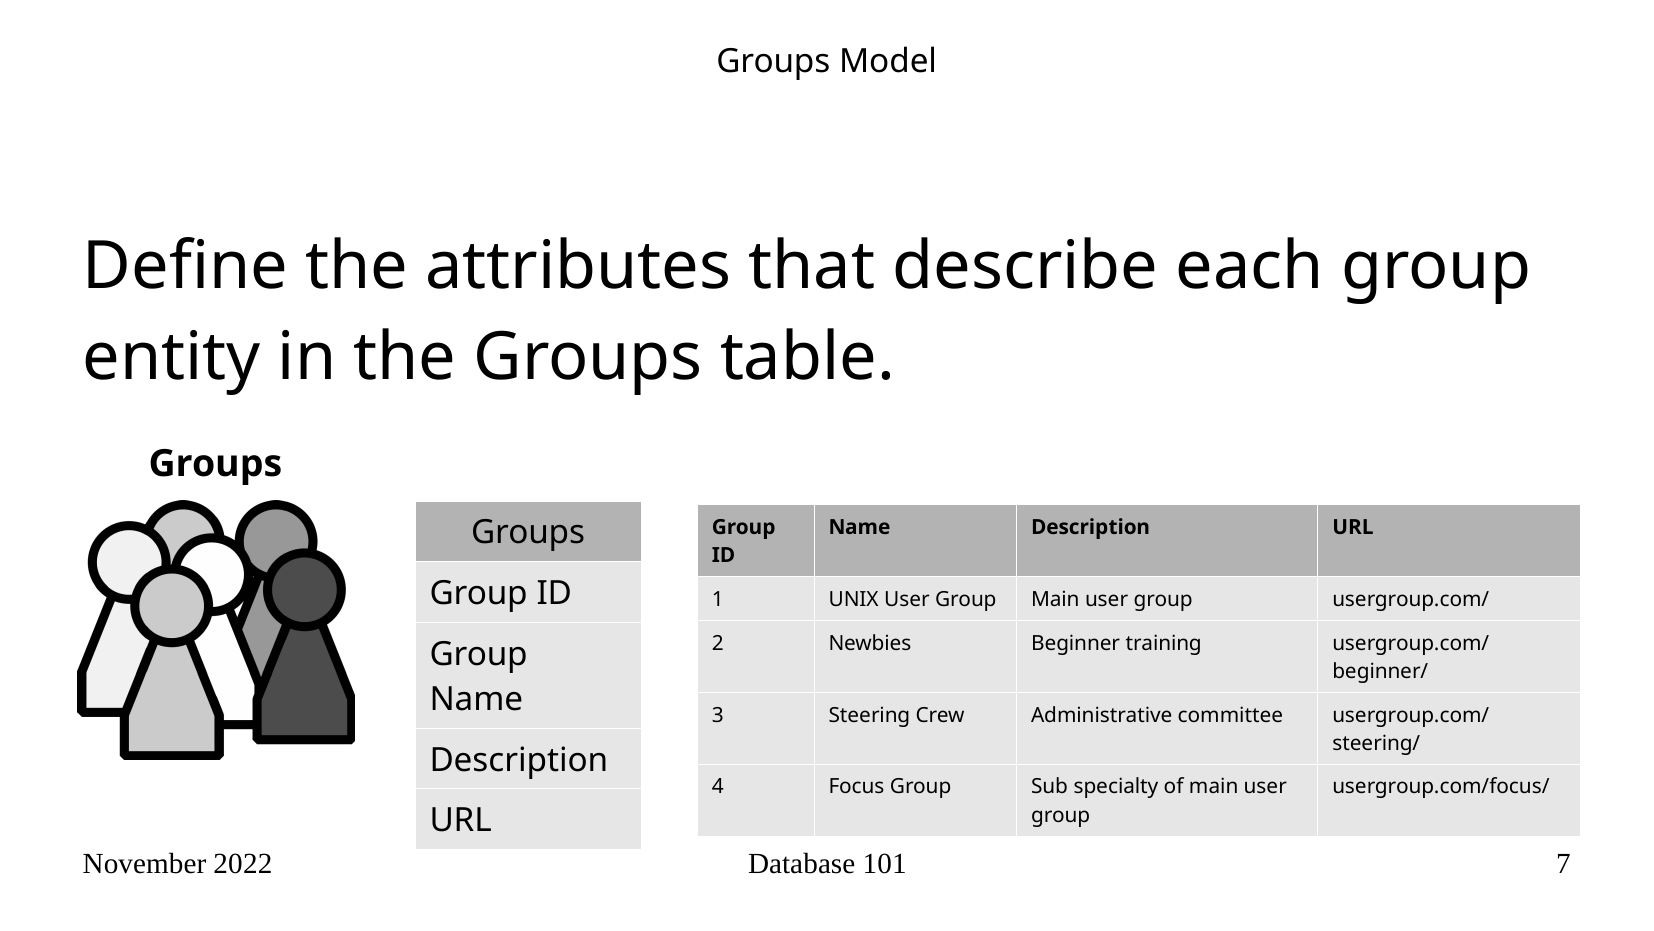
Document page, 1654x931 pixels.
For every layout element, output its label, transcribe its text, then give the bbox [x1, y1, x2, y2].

table_cell 1 [698, 577, 814, 620]
table_cell Newbies [815, 621, 1016, 692]
table_header Groups [416, 502, 641, 561]
text_box Groups [118, 429, 314, 486]
table_cell Beginner training [1017, 621, 1317, 692]
table_cell Focus Group [815, 765, 1016, 836]
table_cell Group ID [416, 562, 641, 622]
list Define the attributes that describe each group entity in the Groups table. [82, 217, 1571, 797]
table_cell Main user group [1017, 577, 1317, 620]
picture [77, 500, 355, 761]
table_cell 3 [698, 693, 814, 764]
table_header URL [1318, 505, 1580, 576]
table_cell 2 [698, 621, 814, 692]
table_cell 4 [698, 765, 814, 836]
table_cell usergroup.com/steering/ [1318, 693, 1580, 764]
table_cell Description [416, 729, 641, 788]
table_cell Group Name [416, 623, 641, 728]
table_cell Steering Crew [815, 693, 1016, 764]
table_cell usergroup.com/ [1318, 577, 1580, 620]
title Groups Model [82, 37, 1571, 193]
table_header Group ID [698, 505, 814, 576]
table_header Name [815, 505, 1016, 576]
table_cell Sub specialty of main user group [1017, 765, 1317, 836]
table_cell usergroup.com/focus/ [1318, 765, 1580, 836]
table_cell usergroup.com/beginner/ [1318, 621, 1580, 692]
table_cell URL [416, 789, 641, 849]
table_header Description [1017, 505, 1317, 576]
table_cell UNIX User Group [815, 577, 1016, 620]
table_cell Administrative committee [1017, 693, 1317, 764]
